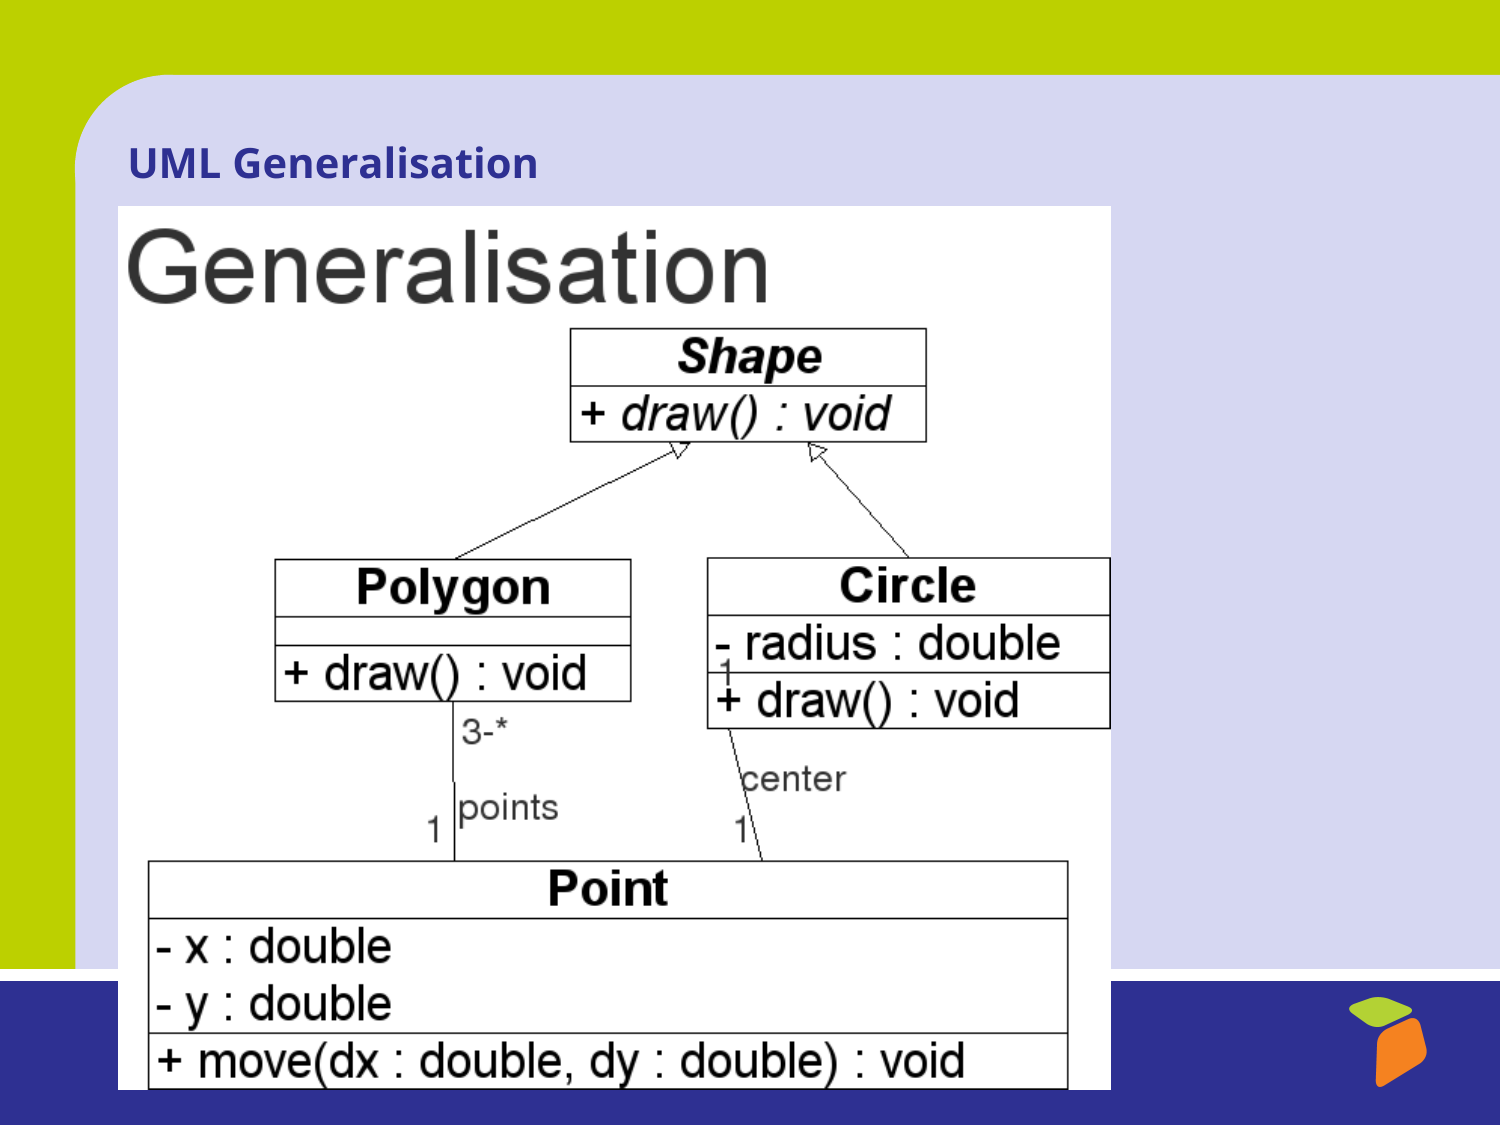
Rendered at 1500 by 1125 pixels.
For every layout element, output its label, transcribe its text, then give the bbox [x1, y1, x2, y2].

picture [0, 206, 1500, 1125]
title UML Generalisation [112, 112, 1388, 213]
